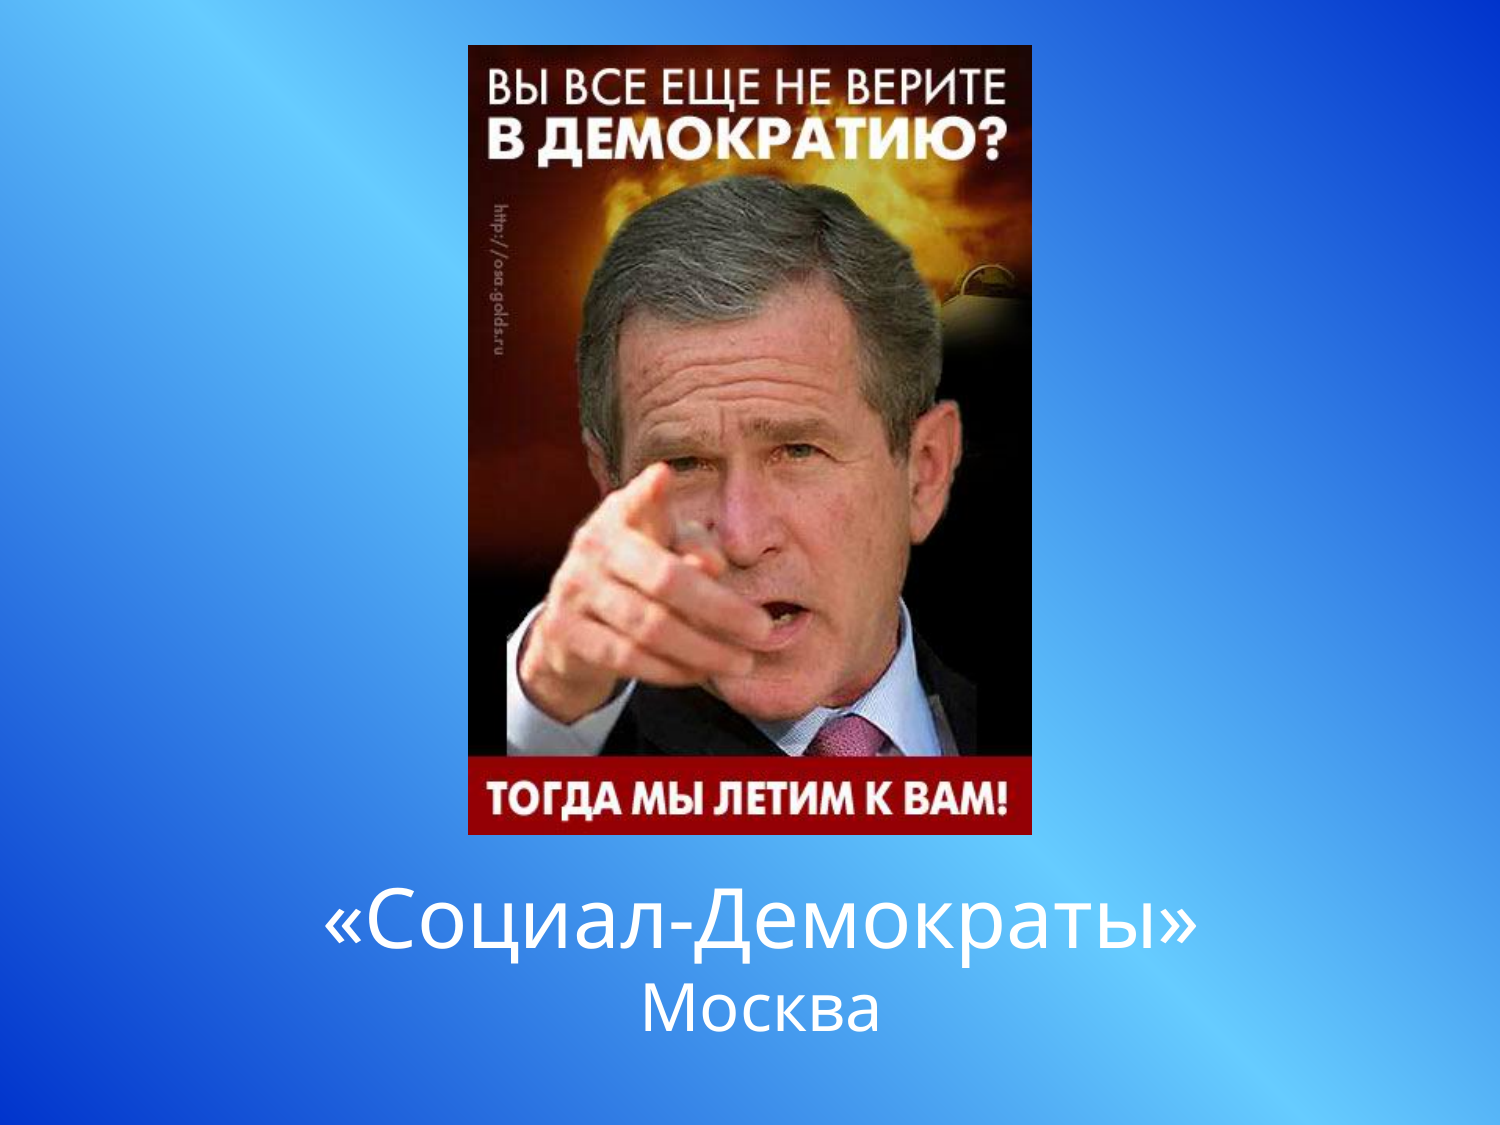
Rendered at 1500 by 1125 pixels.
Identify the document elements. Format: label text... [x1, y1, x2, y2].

text_box «Социал-Демократы» Москва [123, 834, 1399, 1076]
picture [468, 45, 1032, 835]
